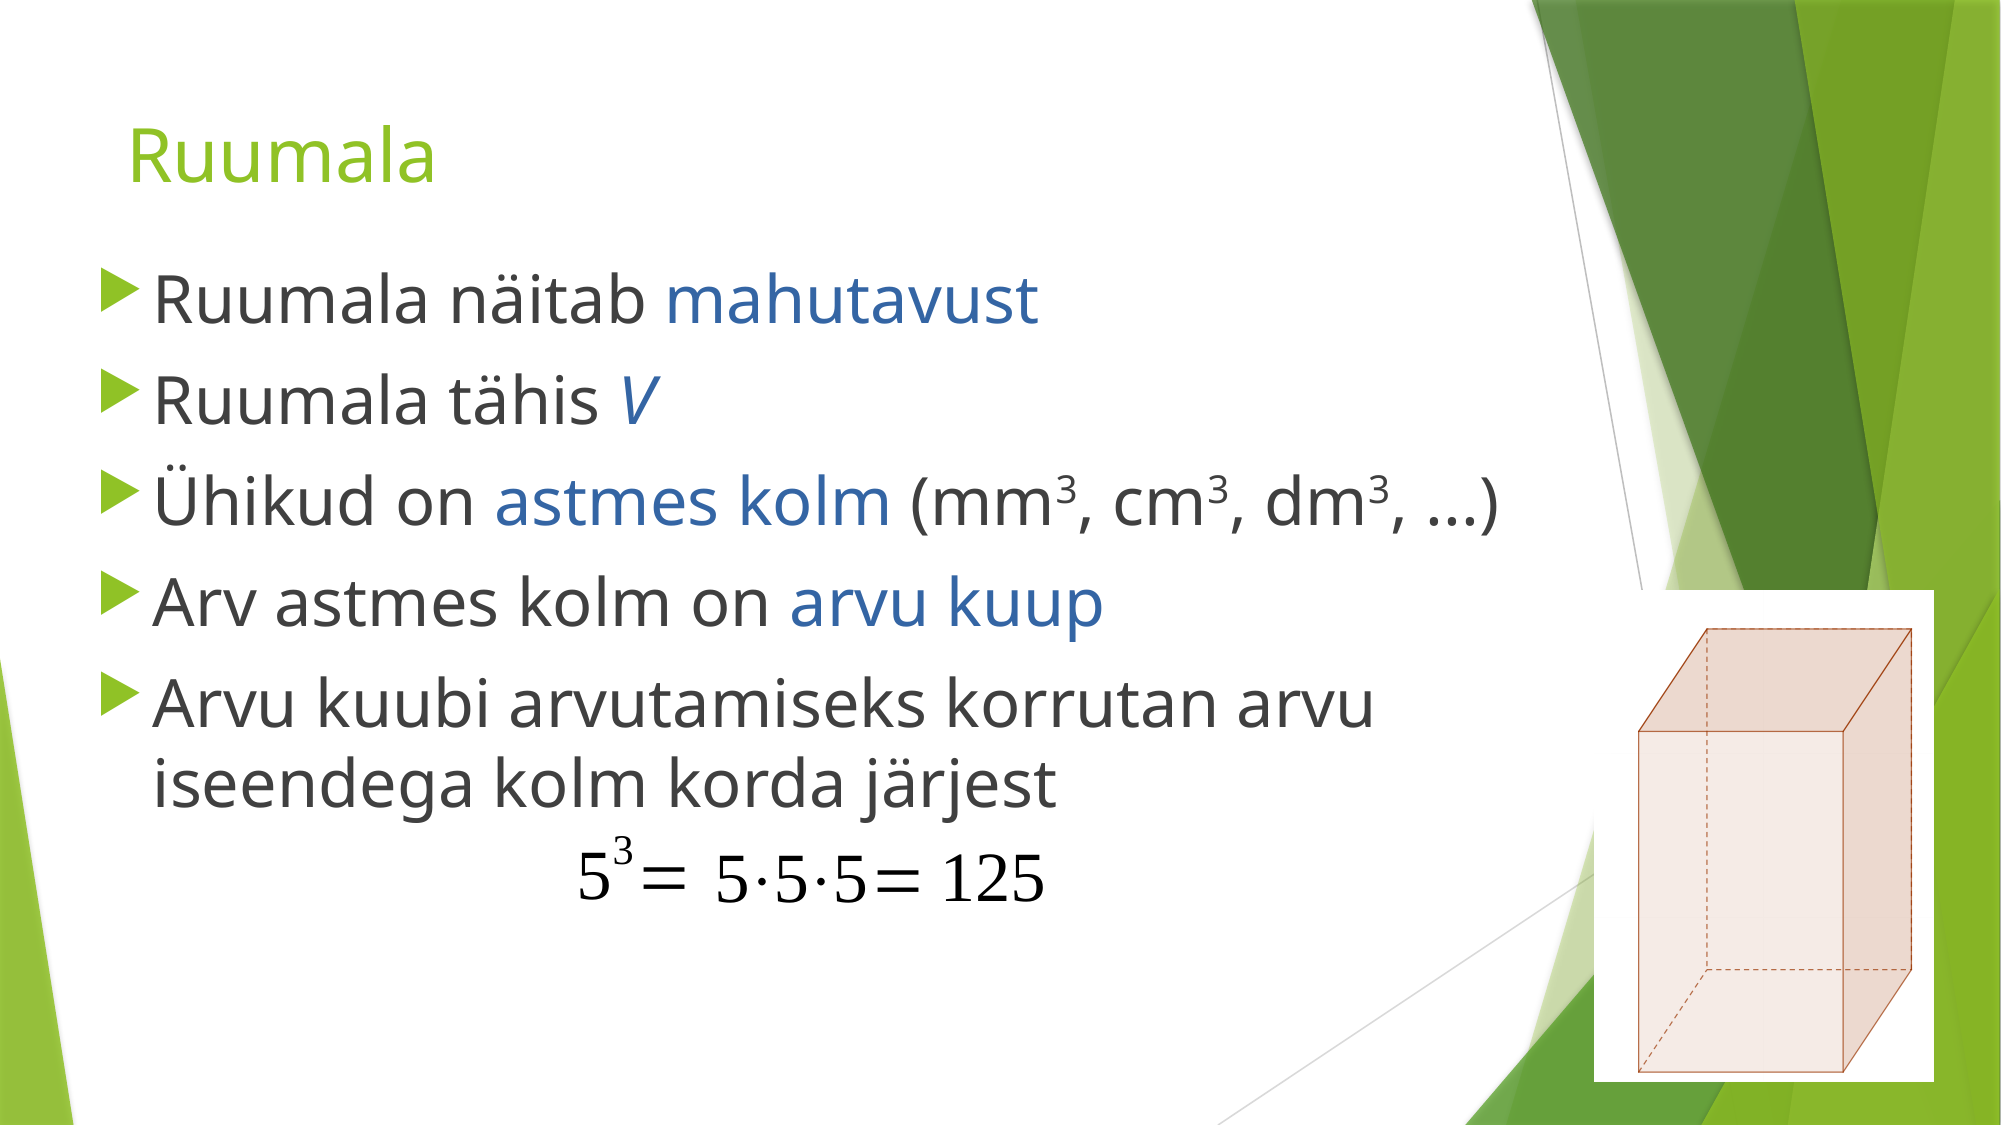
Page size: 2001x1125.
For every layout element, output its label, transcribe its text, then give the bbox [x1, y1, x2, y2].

chart [570, 826, 700, 916]
list Ruumala näitab mahutavust Ruumala tähis V Ühikud on astmes kolm (mm3, cm3, dm3, ...) Arv astmes kolm on arvu kuup Arvu kuubi arvutamiseks korrutan arvu iseendega kolm korda järjest [81, 249, 1595, 886]
chart [708, 838, 1053, 917]
picture [1594, 590, 1934, 1082]
title Ruumala [111, 99, 1522, 237]
